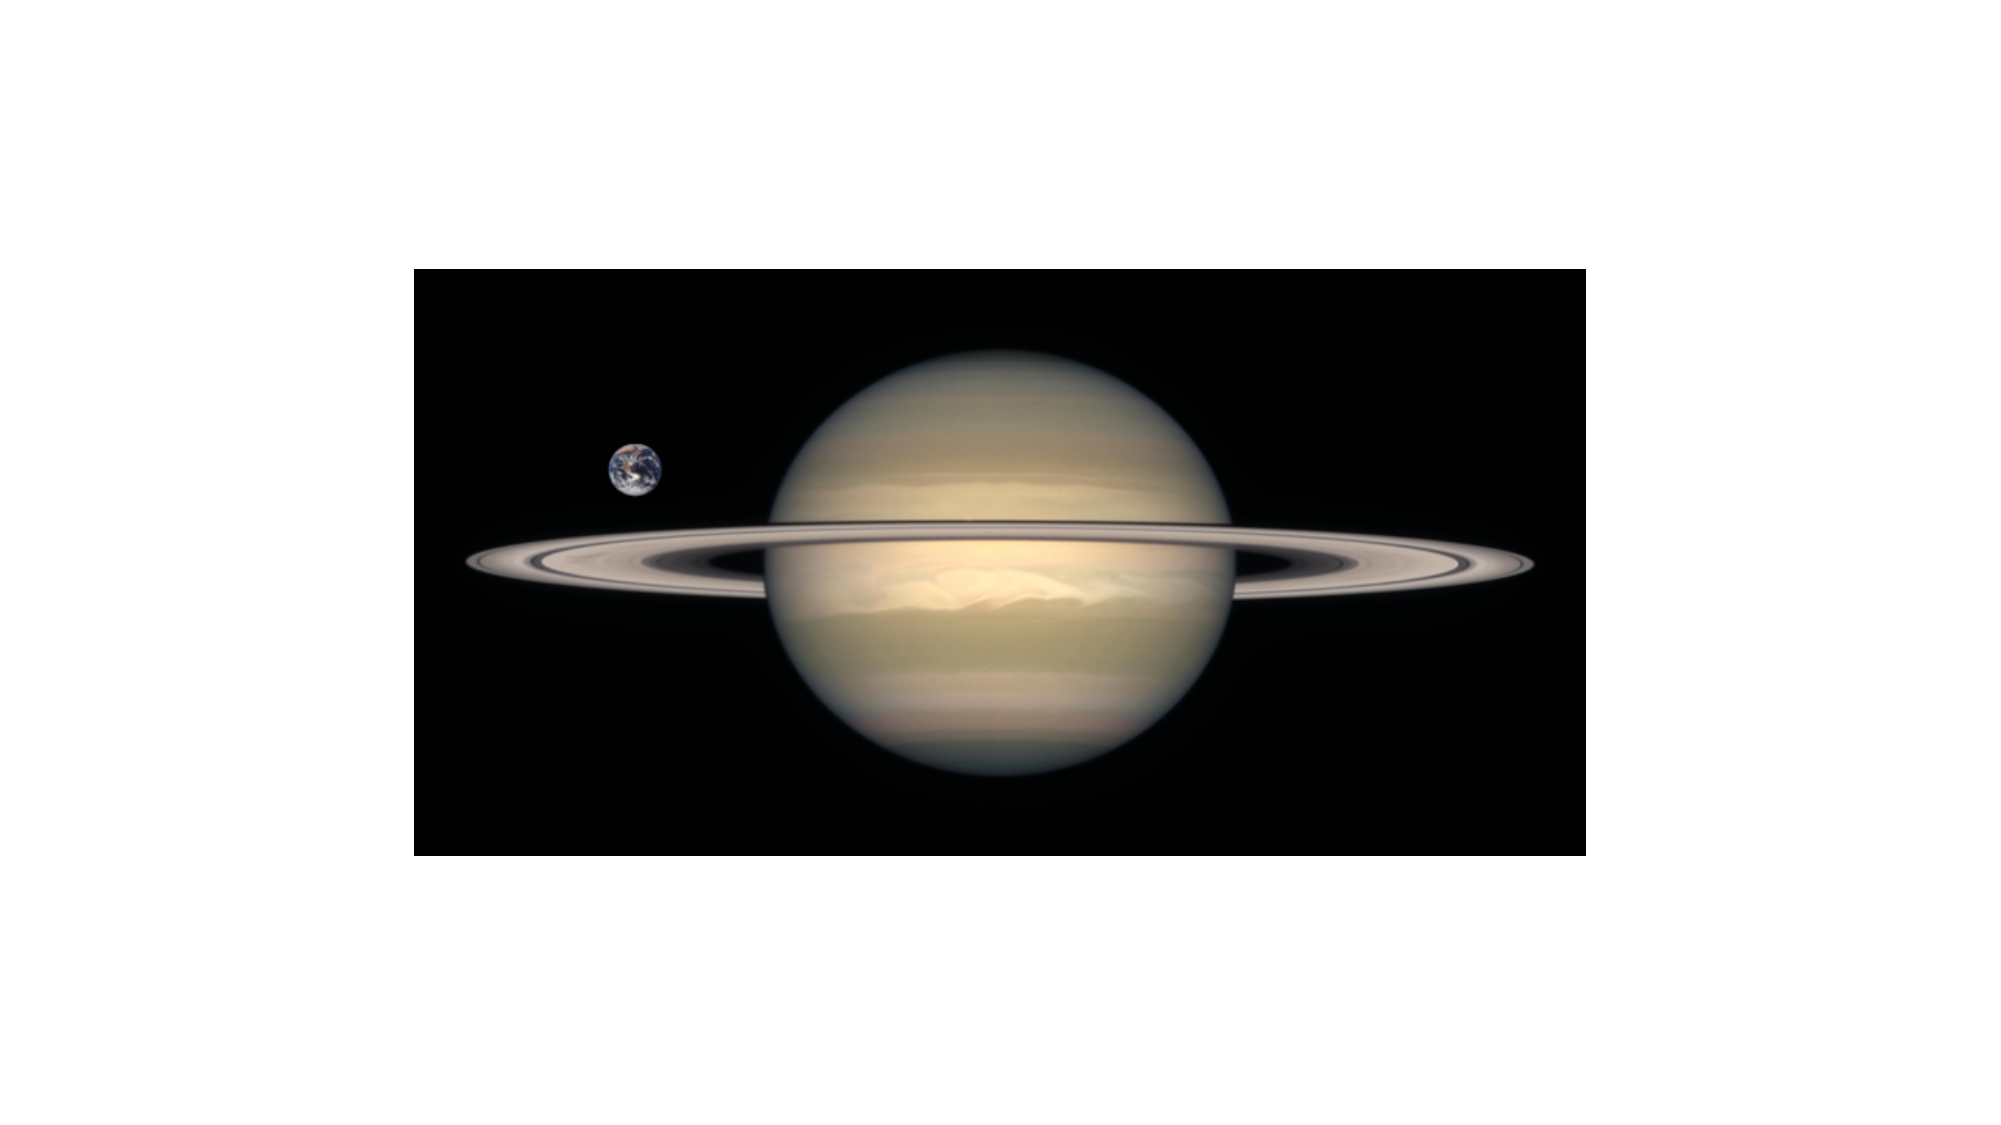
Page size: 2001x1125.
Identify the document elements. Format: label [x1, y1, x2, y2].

picture [414, 269, 1586, 856]
